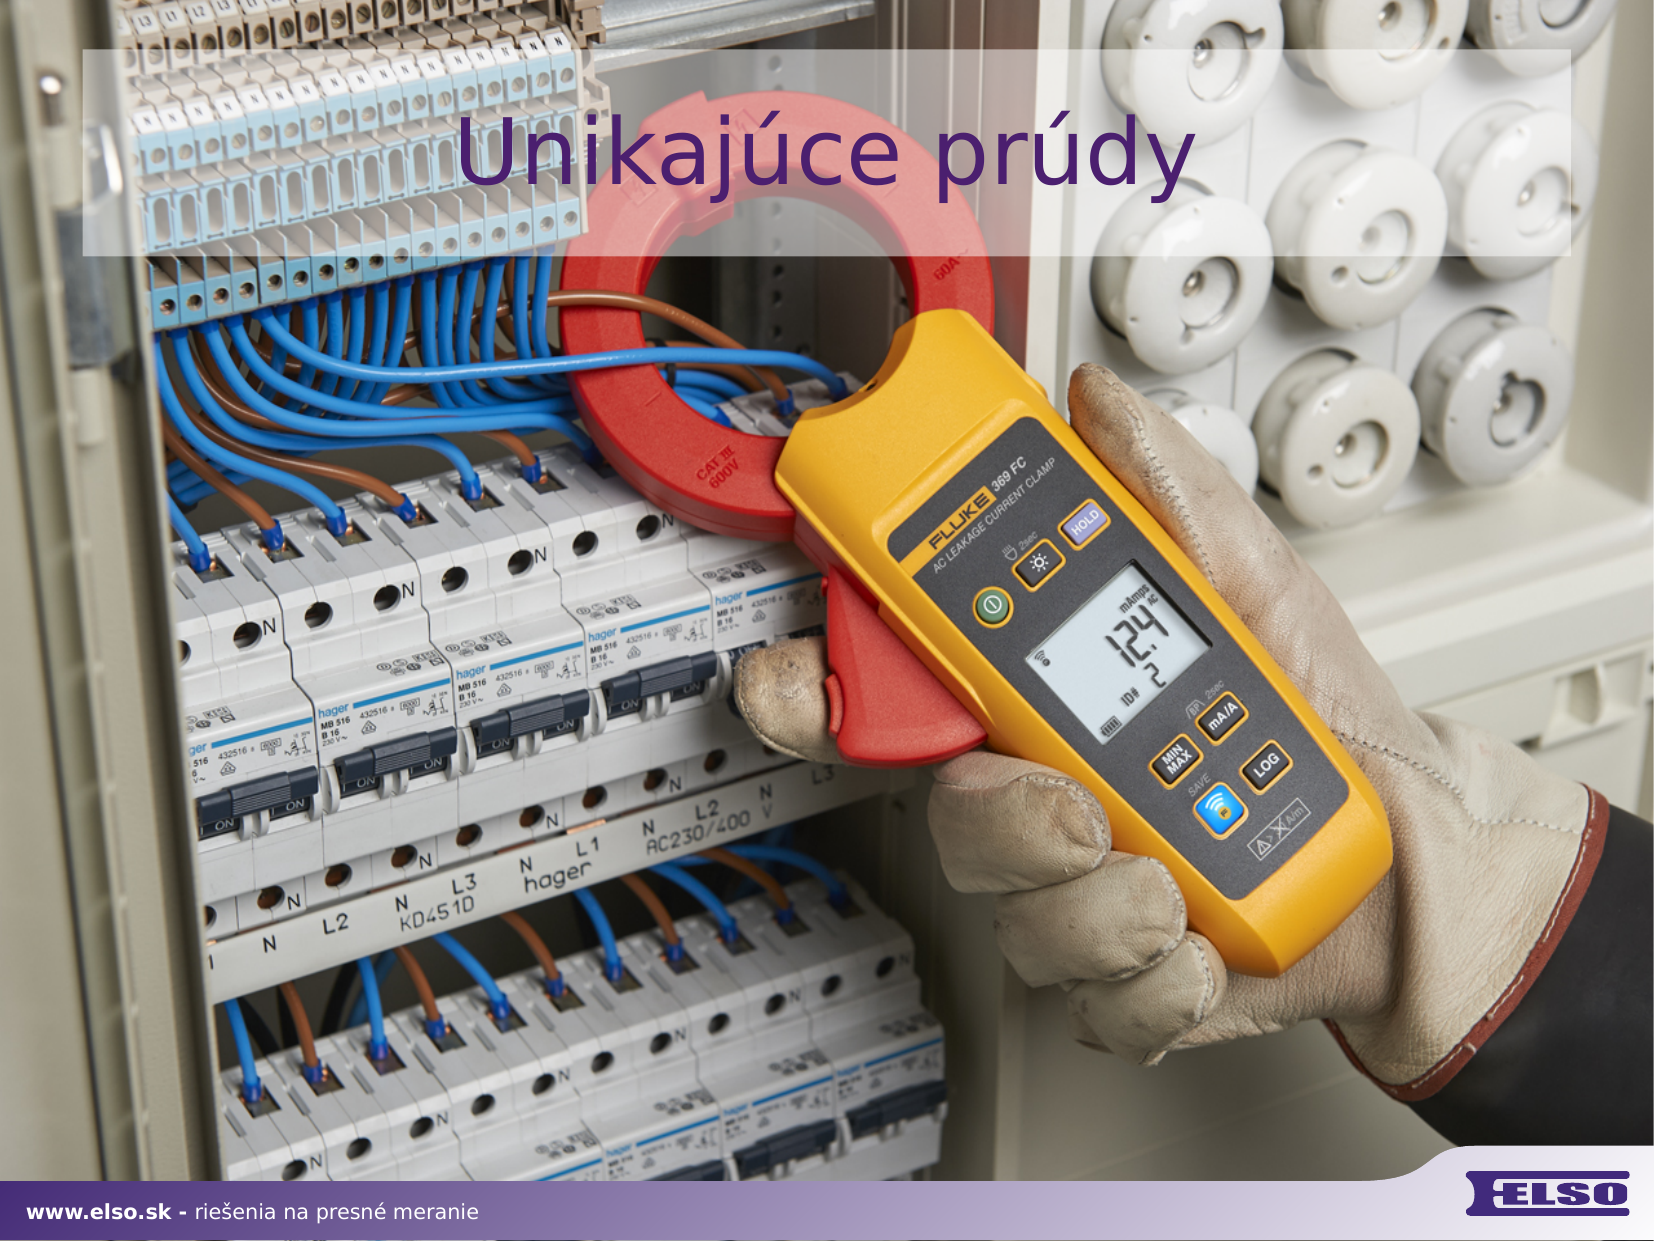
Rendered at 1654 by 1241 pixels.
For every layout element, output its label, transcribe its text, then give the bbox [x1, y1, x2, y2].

title Unikajúce prúdy [82, 49, 1571, 257]
picture [0, 0, 1654, 1181]
